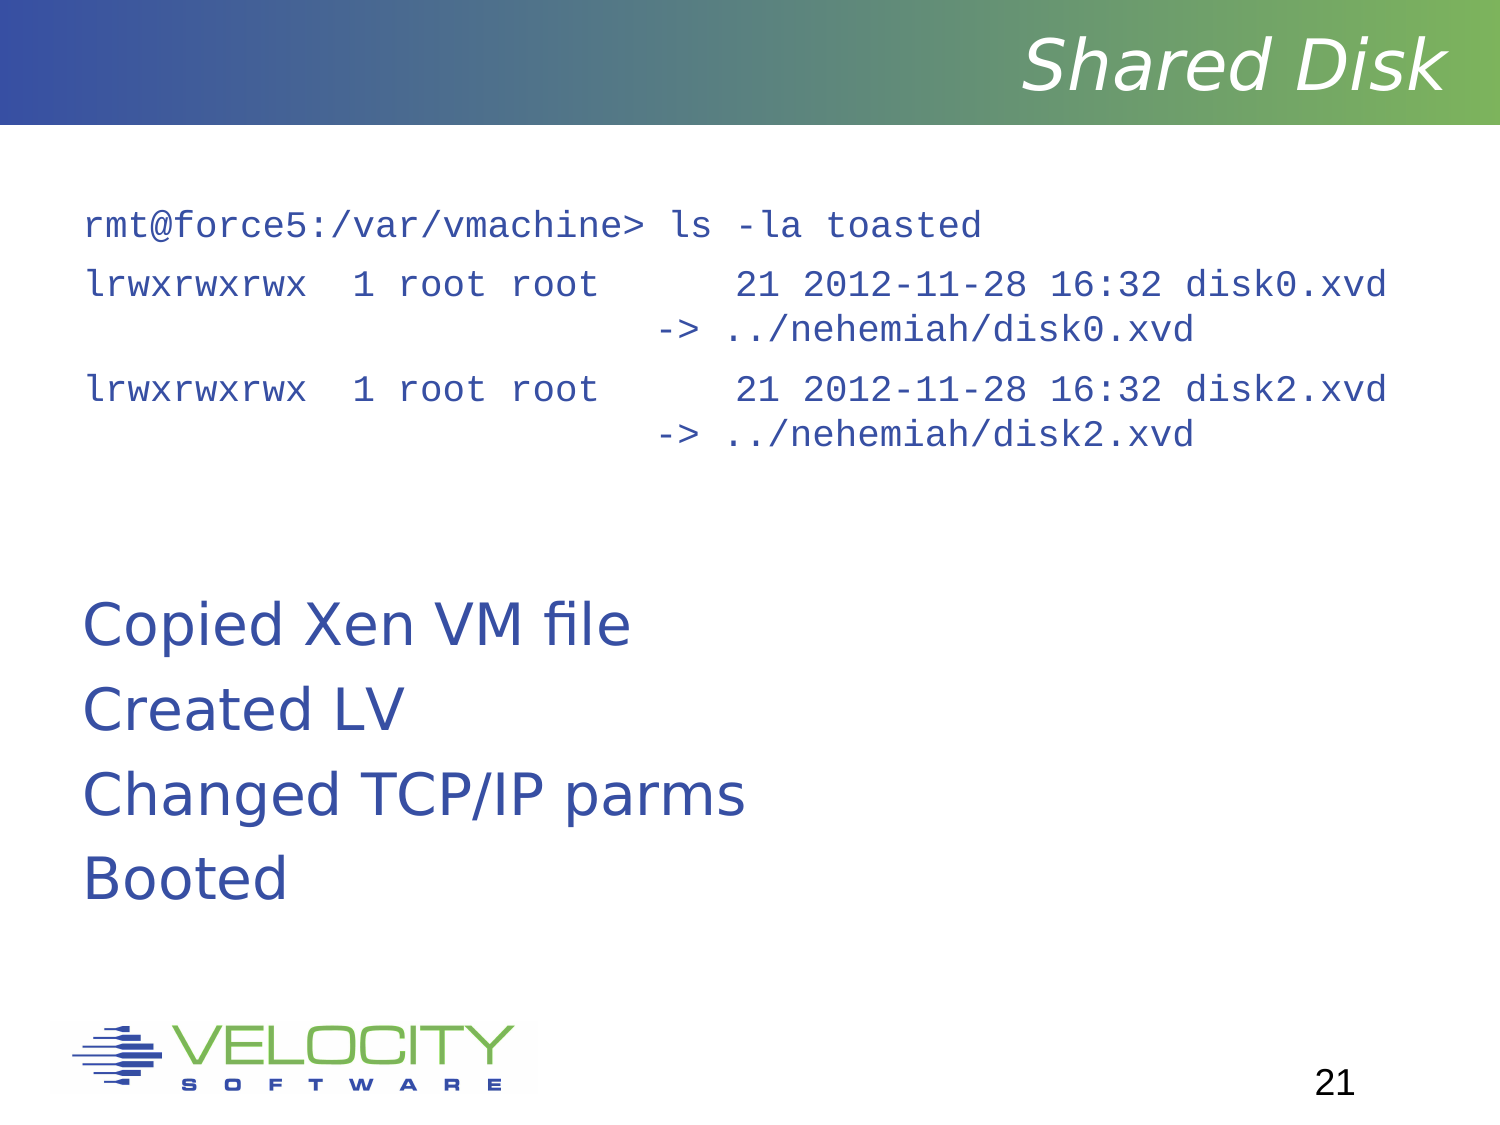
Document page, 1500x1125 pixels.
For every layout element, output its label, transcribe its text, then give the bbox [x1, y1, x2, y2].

picture [50, 1021, 538, 1094]
list rmt@force5:/var/vmachine> ls -la toasted lrwxrwxrwx 1 root root 21 2012-11-28 16:32 disk0.xvd -> ../nehemiah/disk0.xvd lrwxrwxrwx 1 root root 21 2012-11-28 16:32 disk2.xvd -> ../nehemiah/disk2.xvd Copied Xen VM file Created LV Changed TCP/IP parms Booted [40, 192, 1471, 1004]
title Shared Disk [62, 12, 1463, 113]
